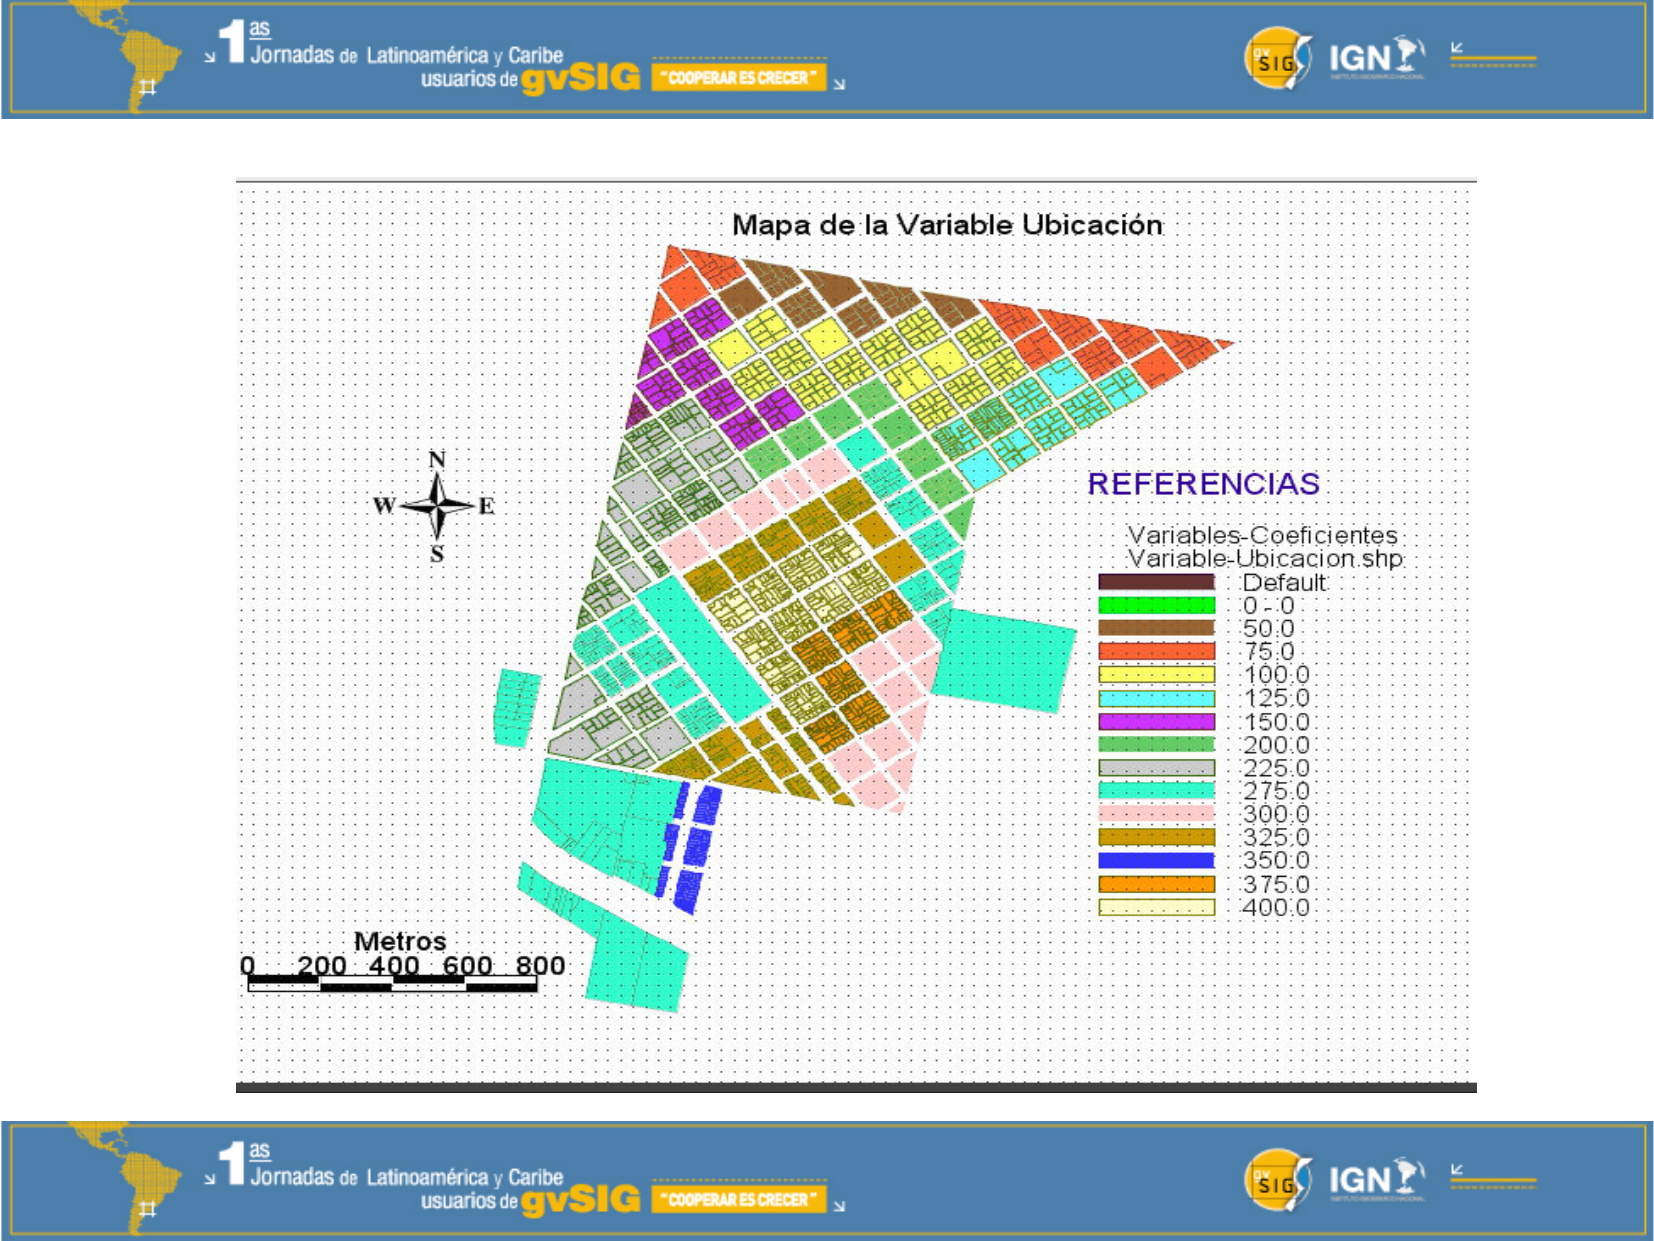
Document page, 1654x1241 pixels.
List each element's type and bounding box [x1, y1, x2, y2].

picture [236, 177, 1477, 1093]
picture [0, 0, 1654, 119]
picture [0, 1121, 1654, 1241]
